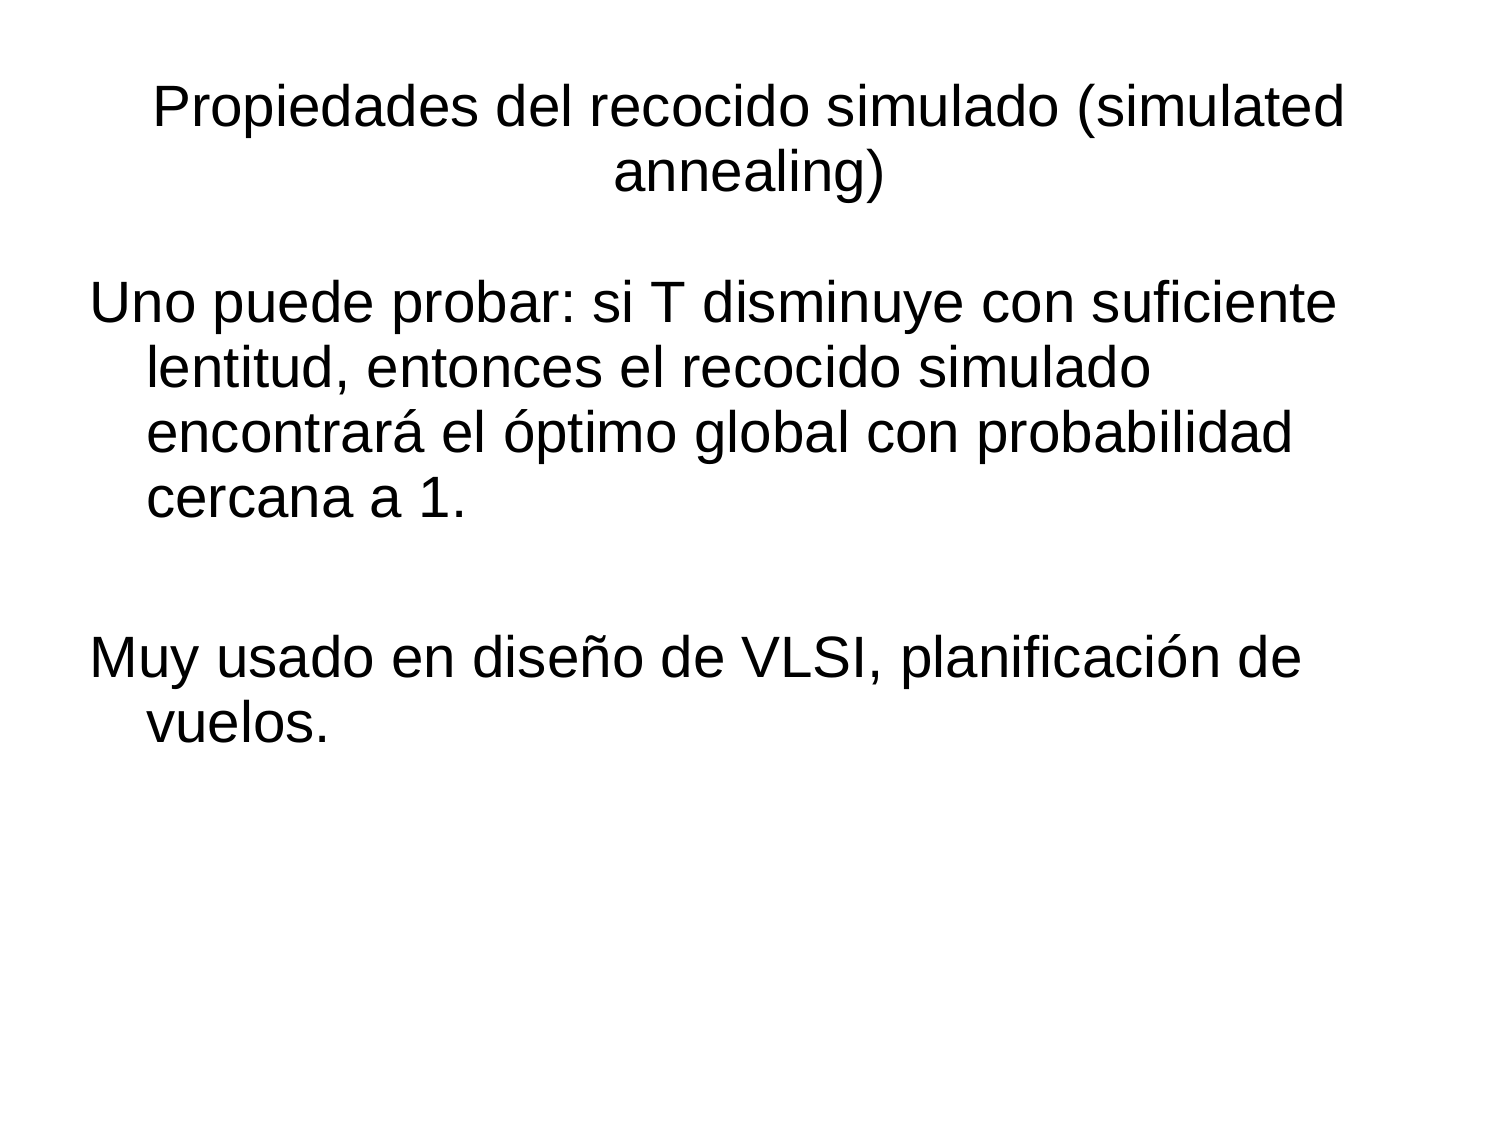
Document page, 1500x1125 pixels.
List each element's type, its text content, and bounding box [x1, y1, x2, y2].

list Uno puede probar: si T disminuye con suficiente lentitud, entonces el recocido simulado encontrará el óptimo global con probabilidad cercana a 1. Muy usado en diseño de VLSI, planificación de vuelos. [75, 262, 1426, 1006]
title Propiedades del recocido simulado (simulated annealing) [75, 45, 1426, 233]
